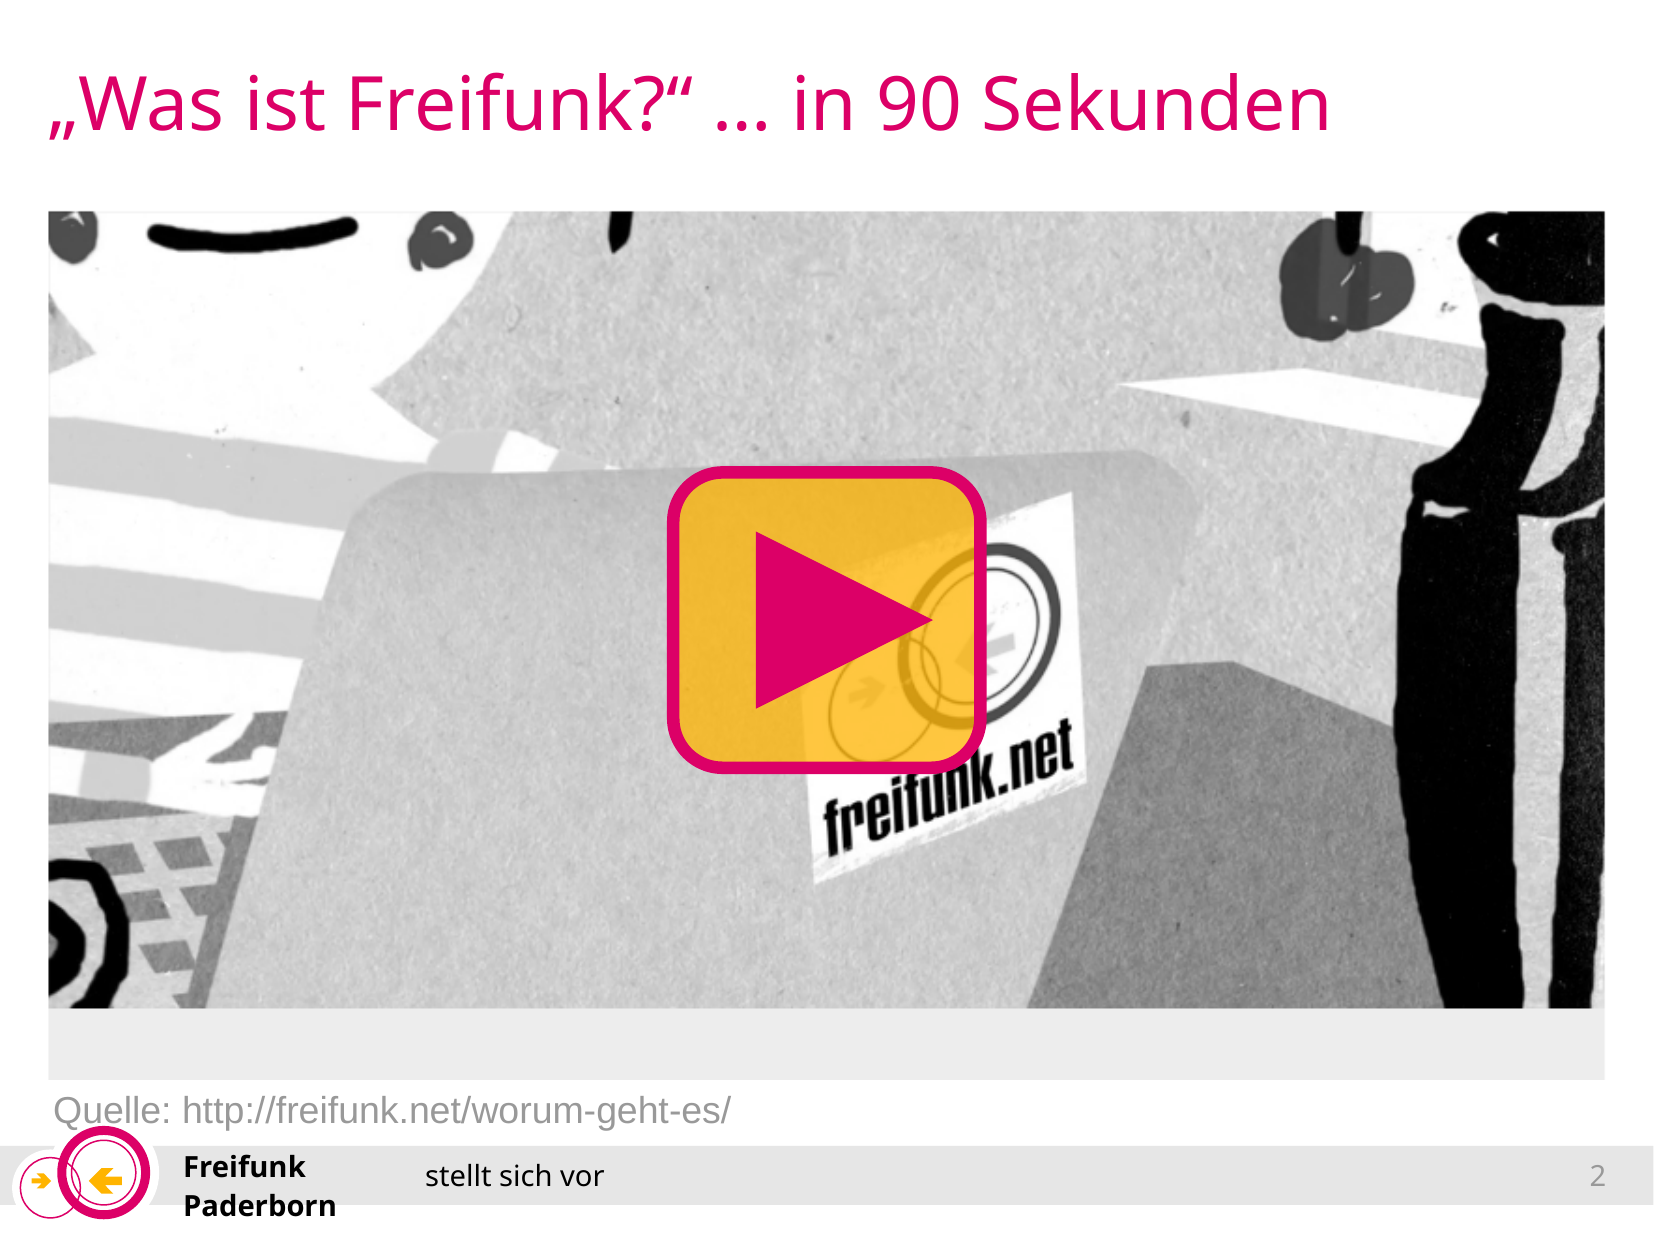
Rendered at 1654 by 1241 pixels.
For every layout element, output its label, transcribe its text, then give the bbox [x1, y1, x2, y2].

text_box Quelle: http://freifunk.net/worum-geht-es/ [35, 1079, 780, 1143]
text_box [673, 472, 981, 768]
picture [47, 208, 1607, 1080]
title „Was ist Freifunk?“ … in 90 Sekunden [47, 45, 1607, 158]
